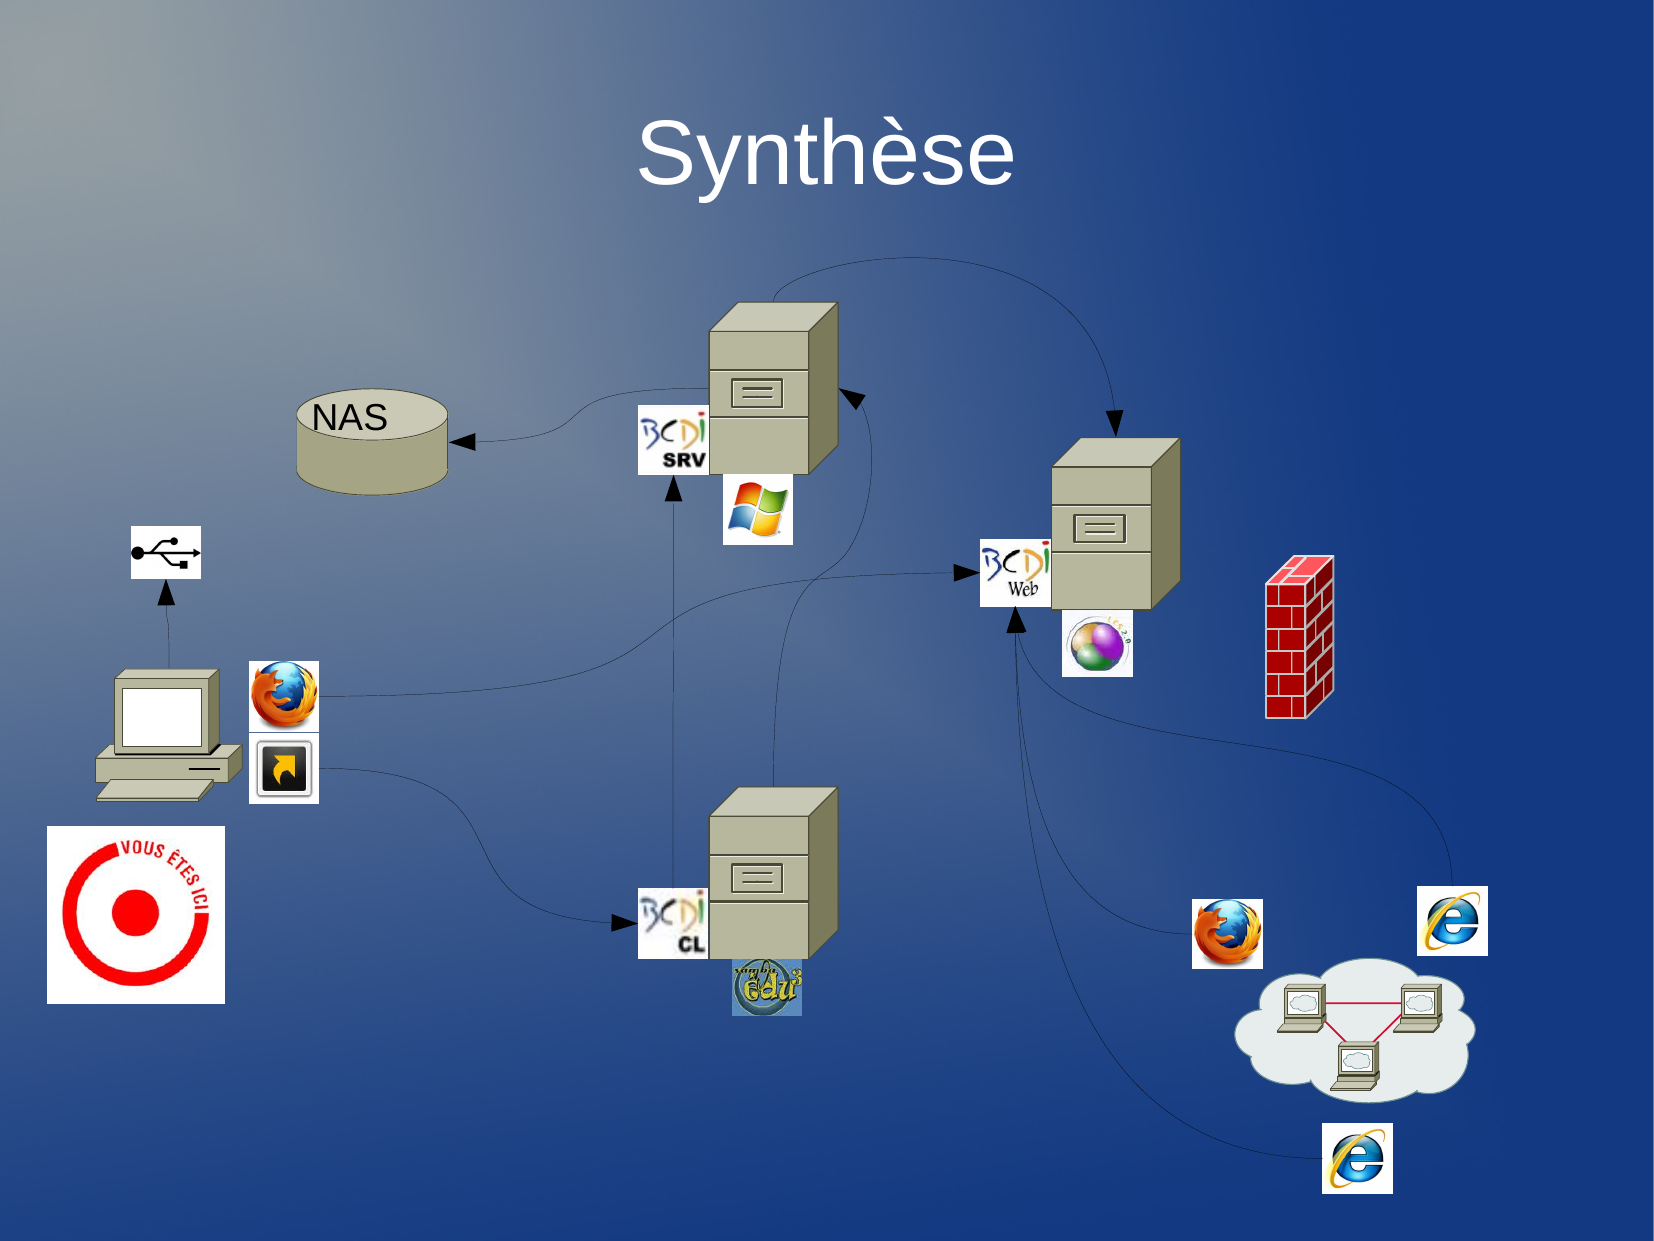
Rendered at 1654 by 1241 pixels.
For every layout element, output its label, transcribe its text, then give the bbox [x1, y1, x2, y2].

picture [0, 0, 1654, 1241]
title Synthèse [82, 49, 1571, 257]
